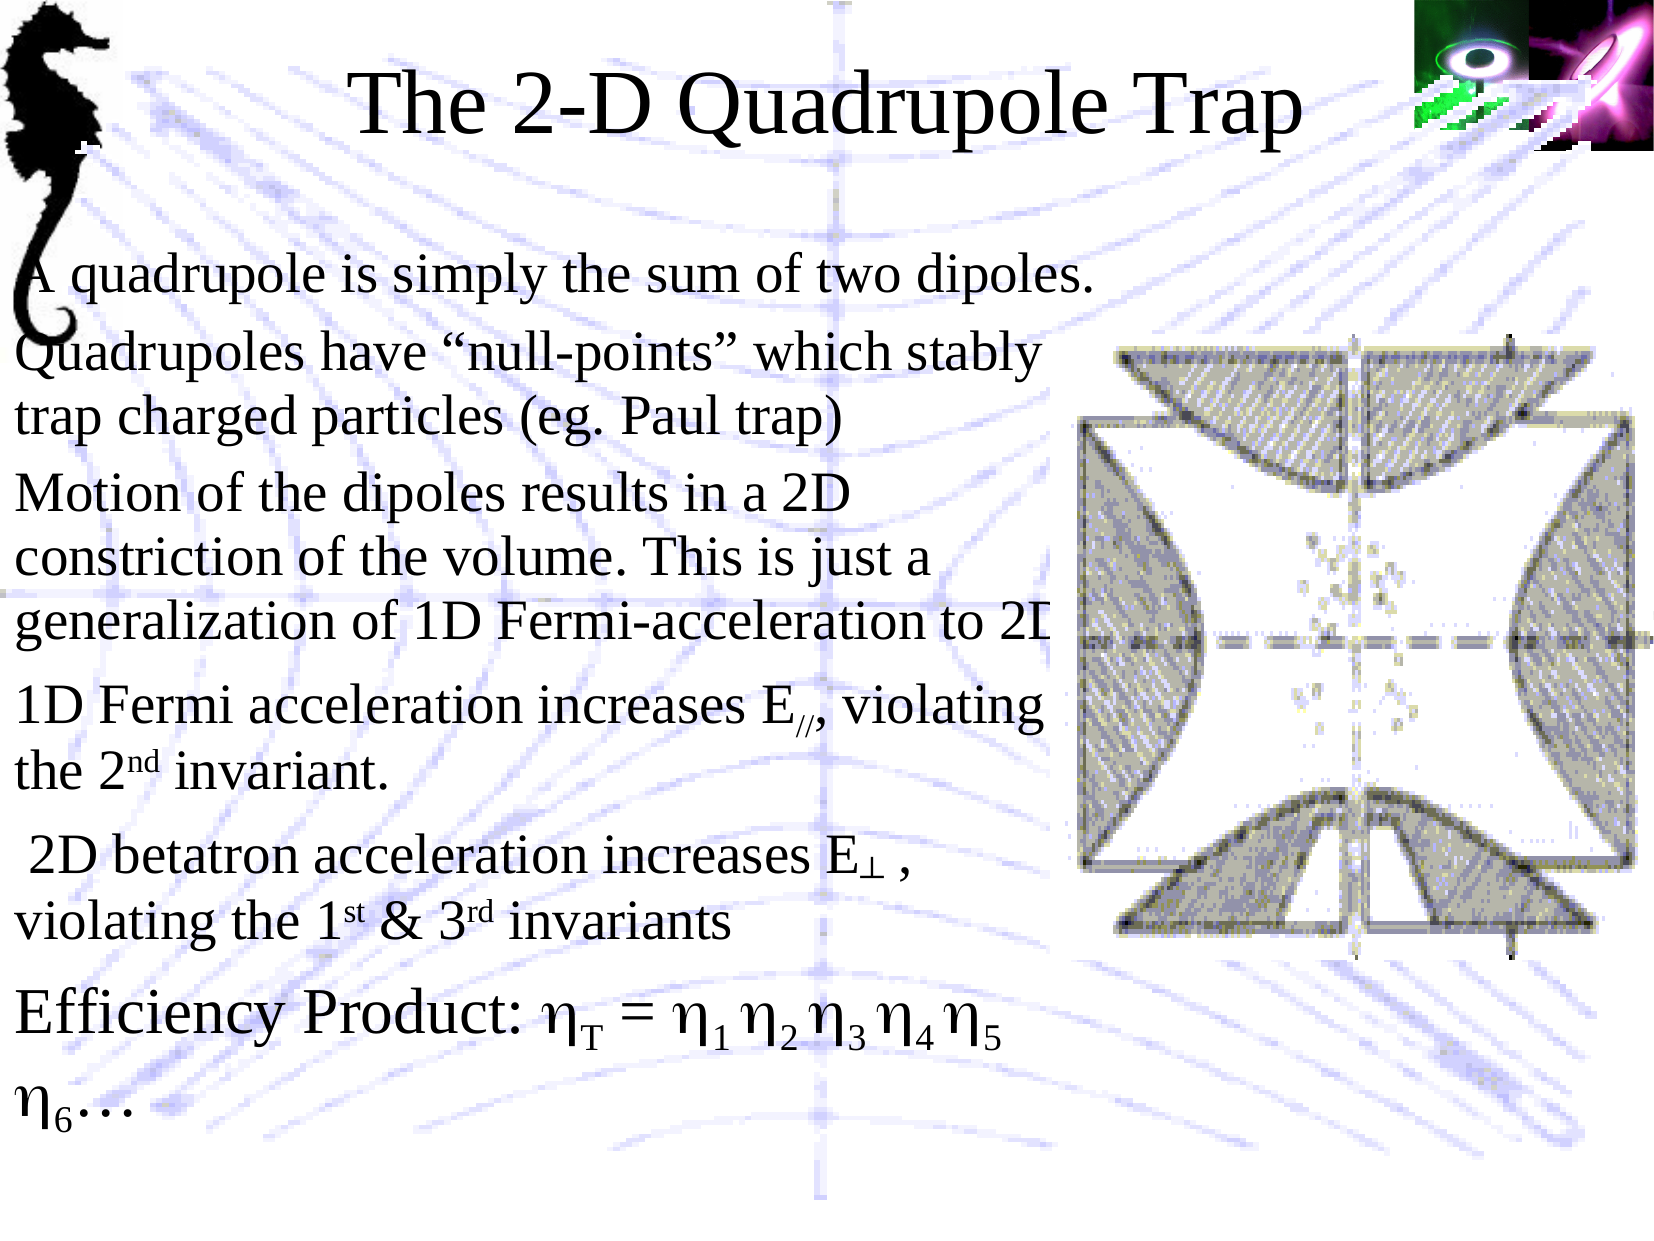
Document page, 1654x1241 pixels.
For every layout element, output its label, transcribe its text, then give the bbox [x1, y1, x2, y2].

title The 2-D Quadrupole Trap [220, 0, 1434, 207]
list A quadrupole is simply the sum of two dipoles. Quadrupoles have “null-points” which stably trap charged particles (eg. Paul trap) Motion of the dipoles results in a 2D constriction of the volume. This is just a generalization of 1D Fermi-acceleration to 2D. 1D Fermi acceleration increases E//, violating the 2nd invariant. 2D betatron acceleration increases E┴ , violating the 1st & 3rd invariants Efficiency Product: T = 1 2 3 4 5 6… [0, 234, 1126, 1199]
picture [0, 0, 1654, 1201]
